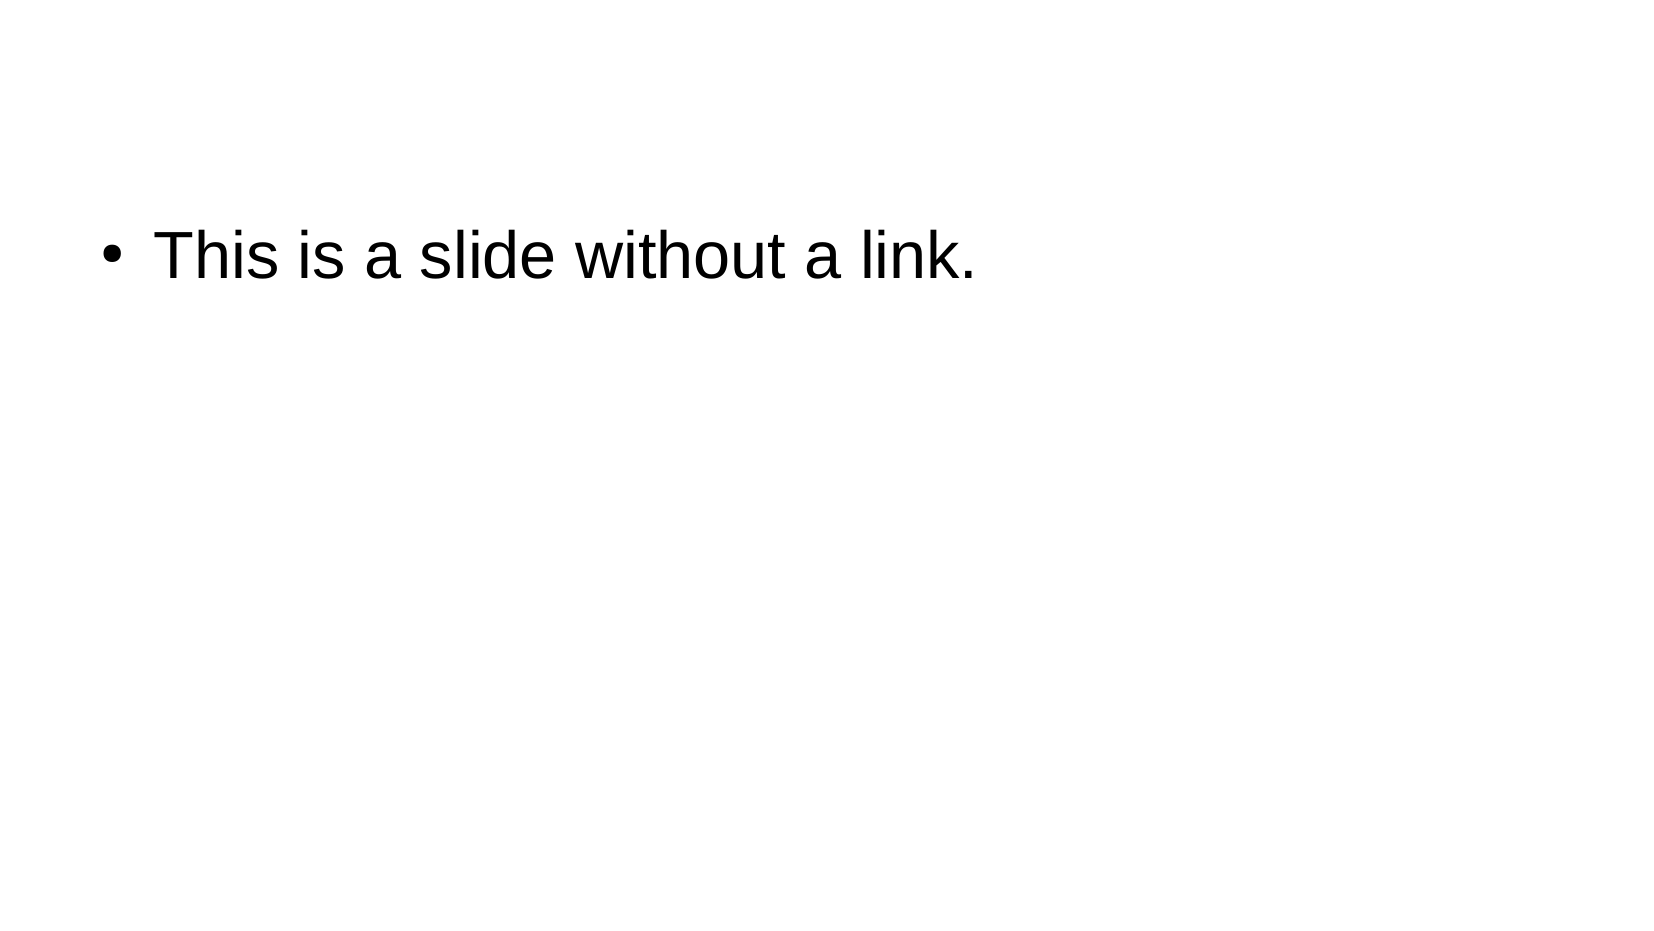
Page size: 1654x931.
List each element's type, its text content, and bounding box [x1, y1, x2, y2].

list This is a slide without a link. [82, 217, 1571, 758]
